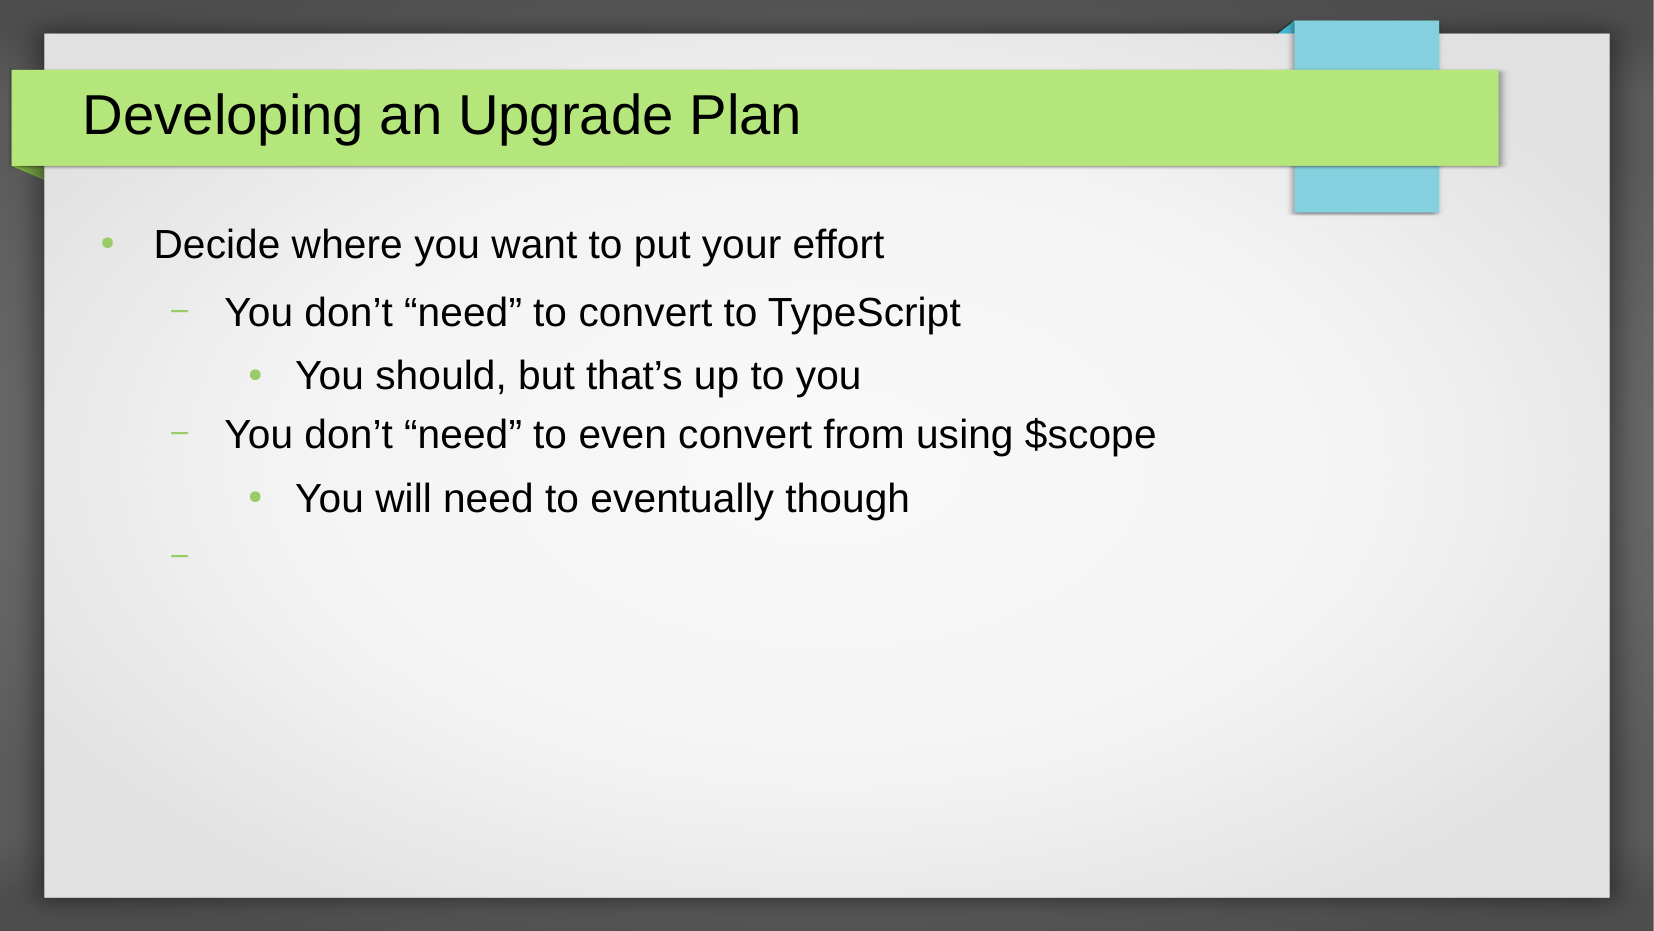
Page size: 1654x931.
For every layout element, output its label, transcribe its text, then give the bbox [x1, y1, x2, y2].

picture [0, 0, 1654, 931]
title Developing an Upgrade Plan [82, 70, 1264, 160]
list Decide where you want to put your effort You don’t “need” to convert to TypeScript You should, but that’s up to you You don’t “need” to even convert from using $scope You will need to eventually though [82, 221, 1571, 761]
